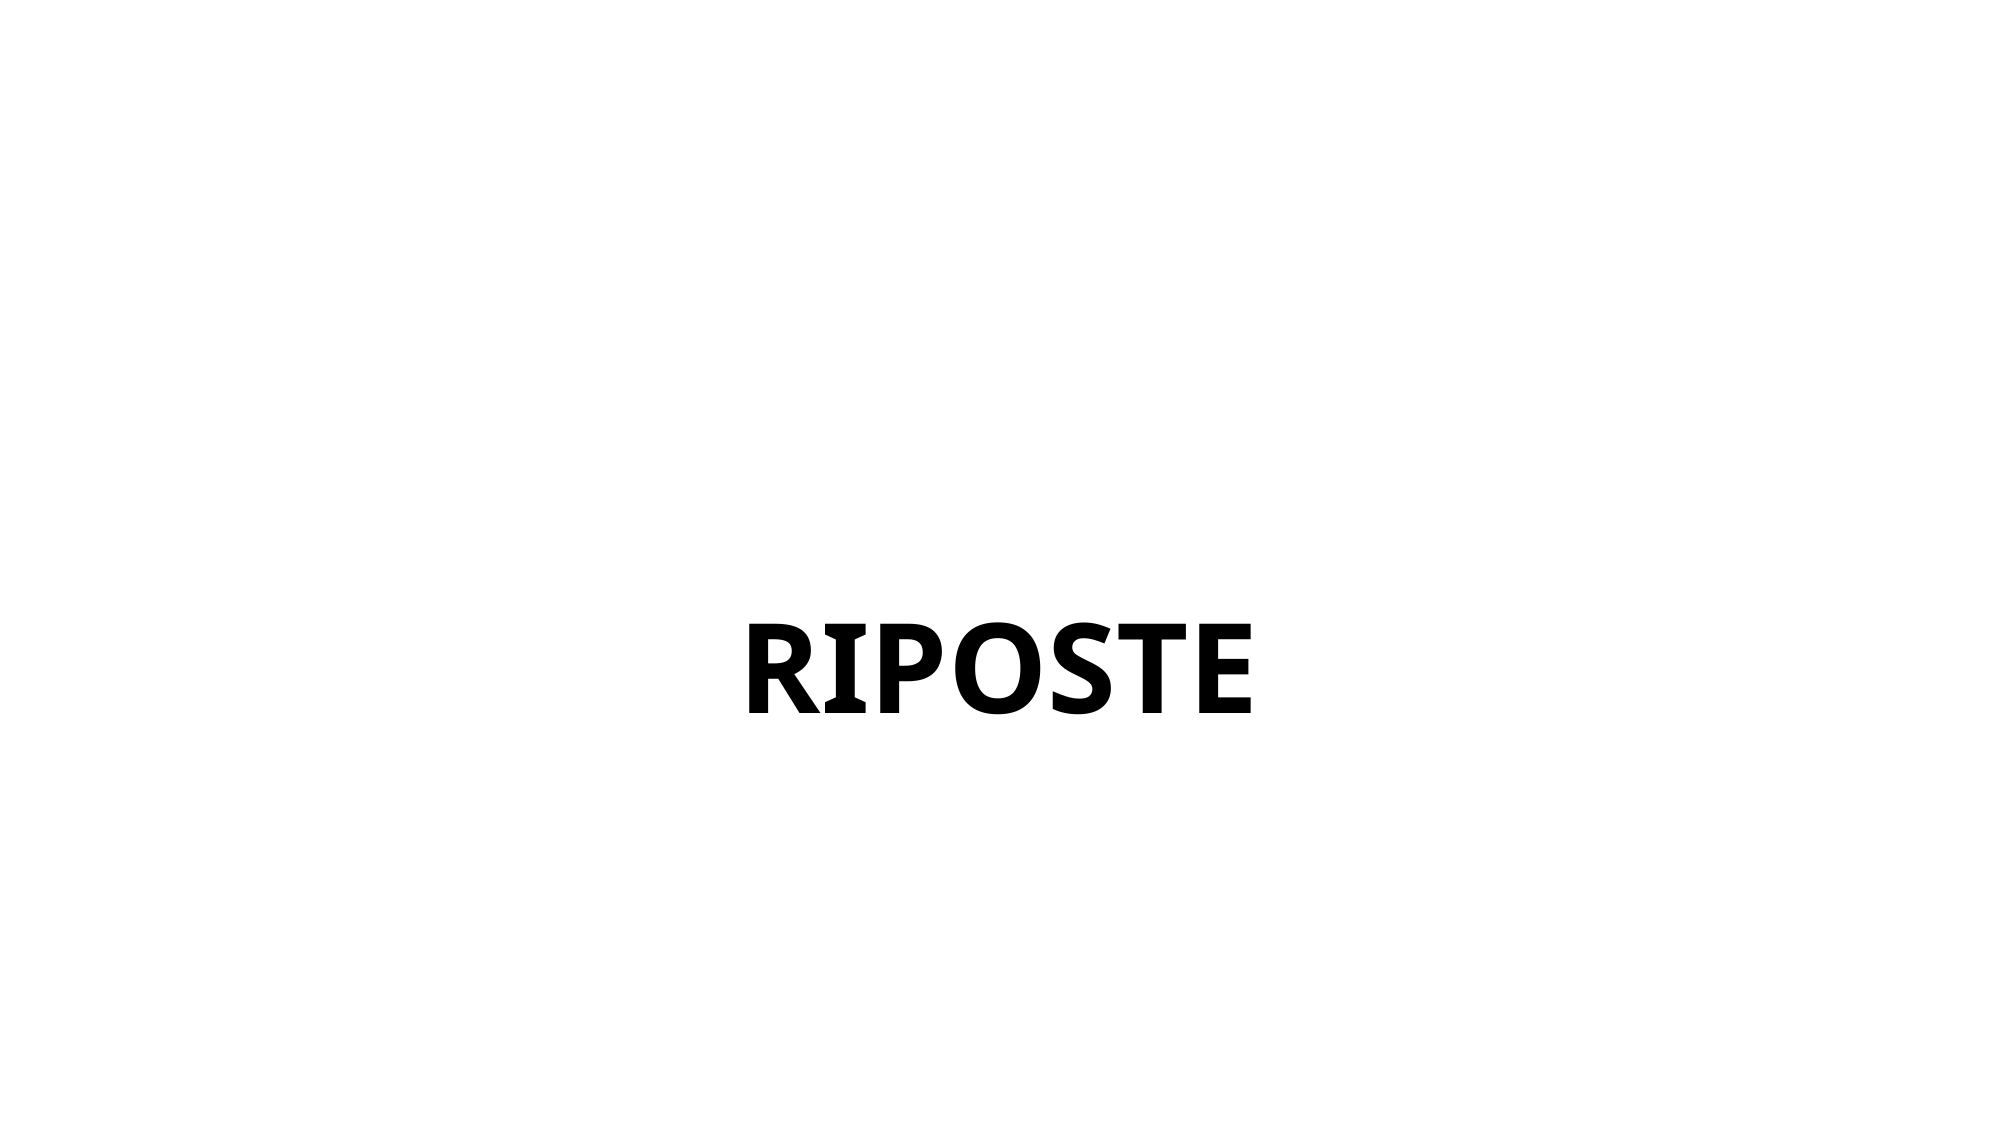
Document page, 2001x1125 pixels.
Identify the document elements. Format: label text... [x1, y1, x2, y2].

title RIPOSTE [136, 280, 1862, 749]
